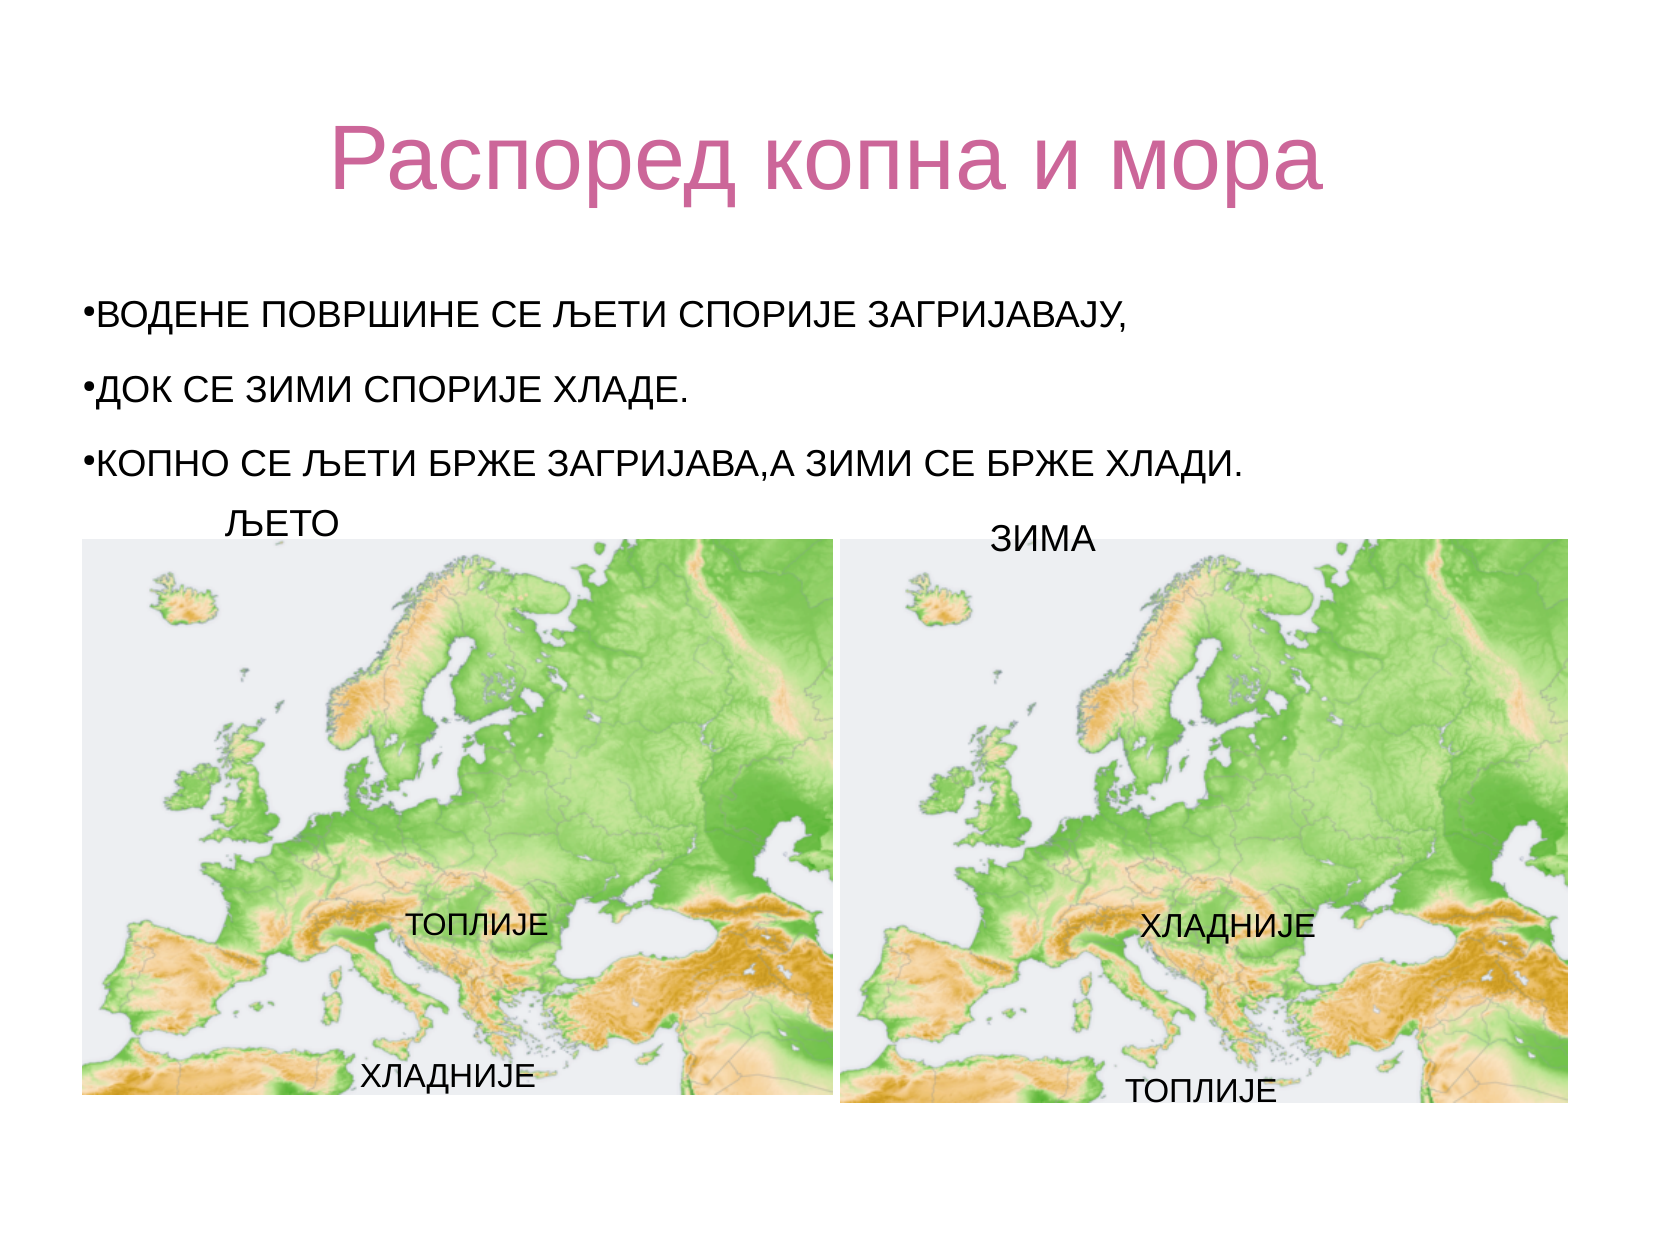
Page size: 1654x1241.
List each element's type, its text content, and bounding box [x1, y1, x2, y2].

picture [82, 540, 833, 1096]
text_box ЉЕТО [210, 495, 356, 552]
picture [840, 540, 1568, 1103]
text_box ЗИМА [975, 510, 1111, 567]
text_box ХЛАДНИЈЕ [1125, 900, 1332, 953]
text_box ТОПЛИЈЕ [1110, 1065, 1293, 1118]
text_box ХЛАДНИЈЕ [345, 1050, 552, 1103]
list ВОДЕНЕ ПОВРШИНЕ СЕ ЉЕТИ СПОРИЈЕ ЗАГРИЈАВАЈУ, ДОК СЕ ЗИМИ СПОРИЈЕ ХЛАДЕ. КОПНО СЕ ЉЕТИ БРЖЕ ЗАГРИЈАВА,А ЗИМИ СЕ БРЖЕ ХЛАДИ. [82, 290, 1571, 1109]
text_box ТОПЛИЈЕ [390, 900, 593, 950]
title Распоред копна и мора [82, 49, 1571, 257]
